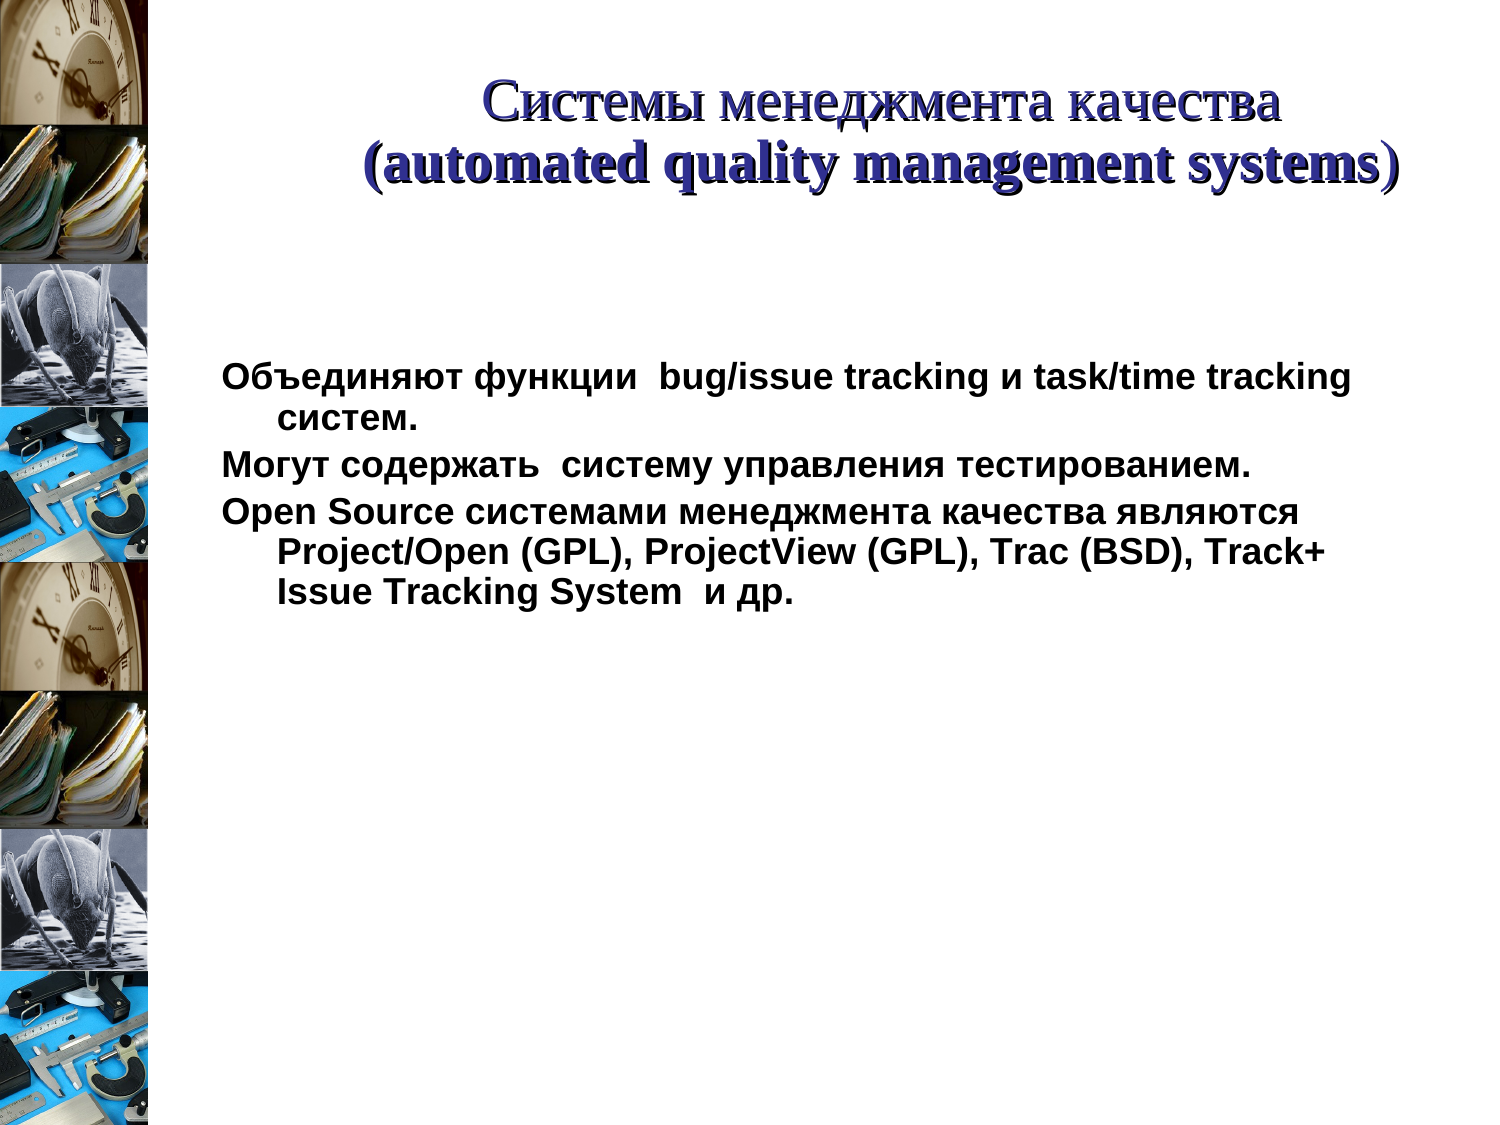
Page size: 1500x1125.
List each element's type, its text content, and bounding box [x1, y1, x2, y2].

picture [0, 0, 148, 1125]
title Системы менеджмента качества (automated quality management systems) [336, 28, 1426, 235]
list Объединяют функции bug/issue tracking и task/time tracking систем. Могут содержать систему управления тестированием. Open Source системами менеджмента качества являются Project/Open (GPL), ProjectView (GPL), Trac (BSD), Track+ Issue Tracking System и др. [206, 350, 1425, 764]
